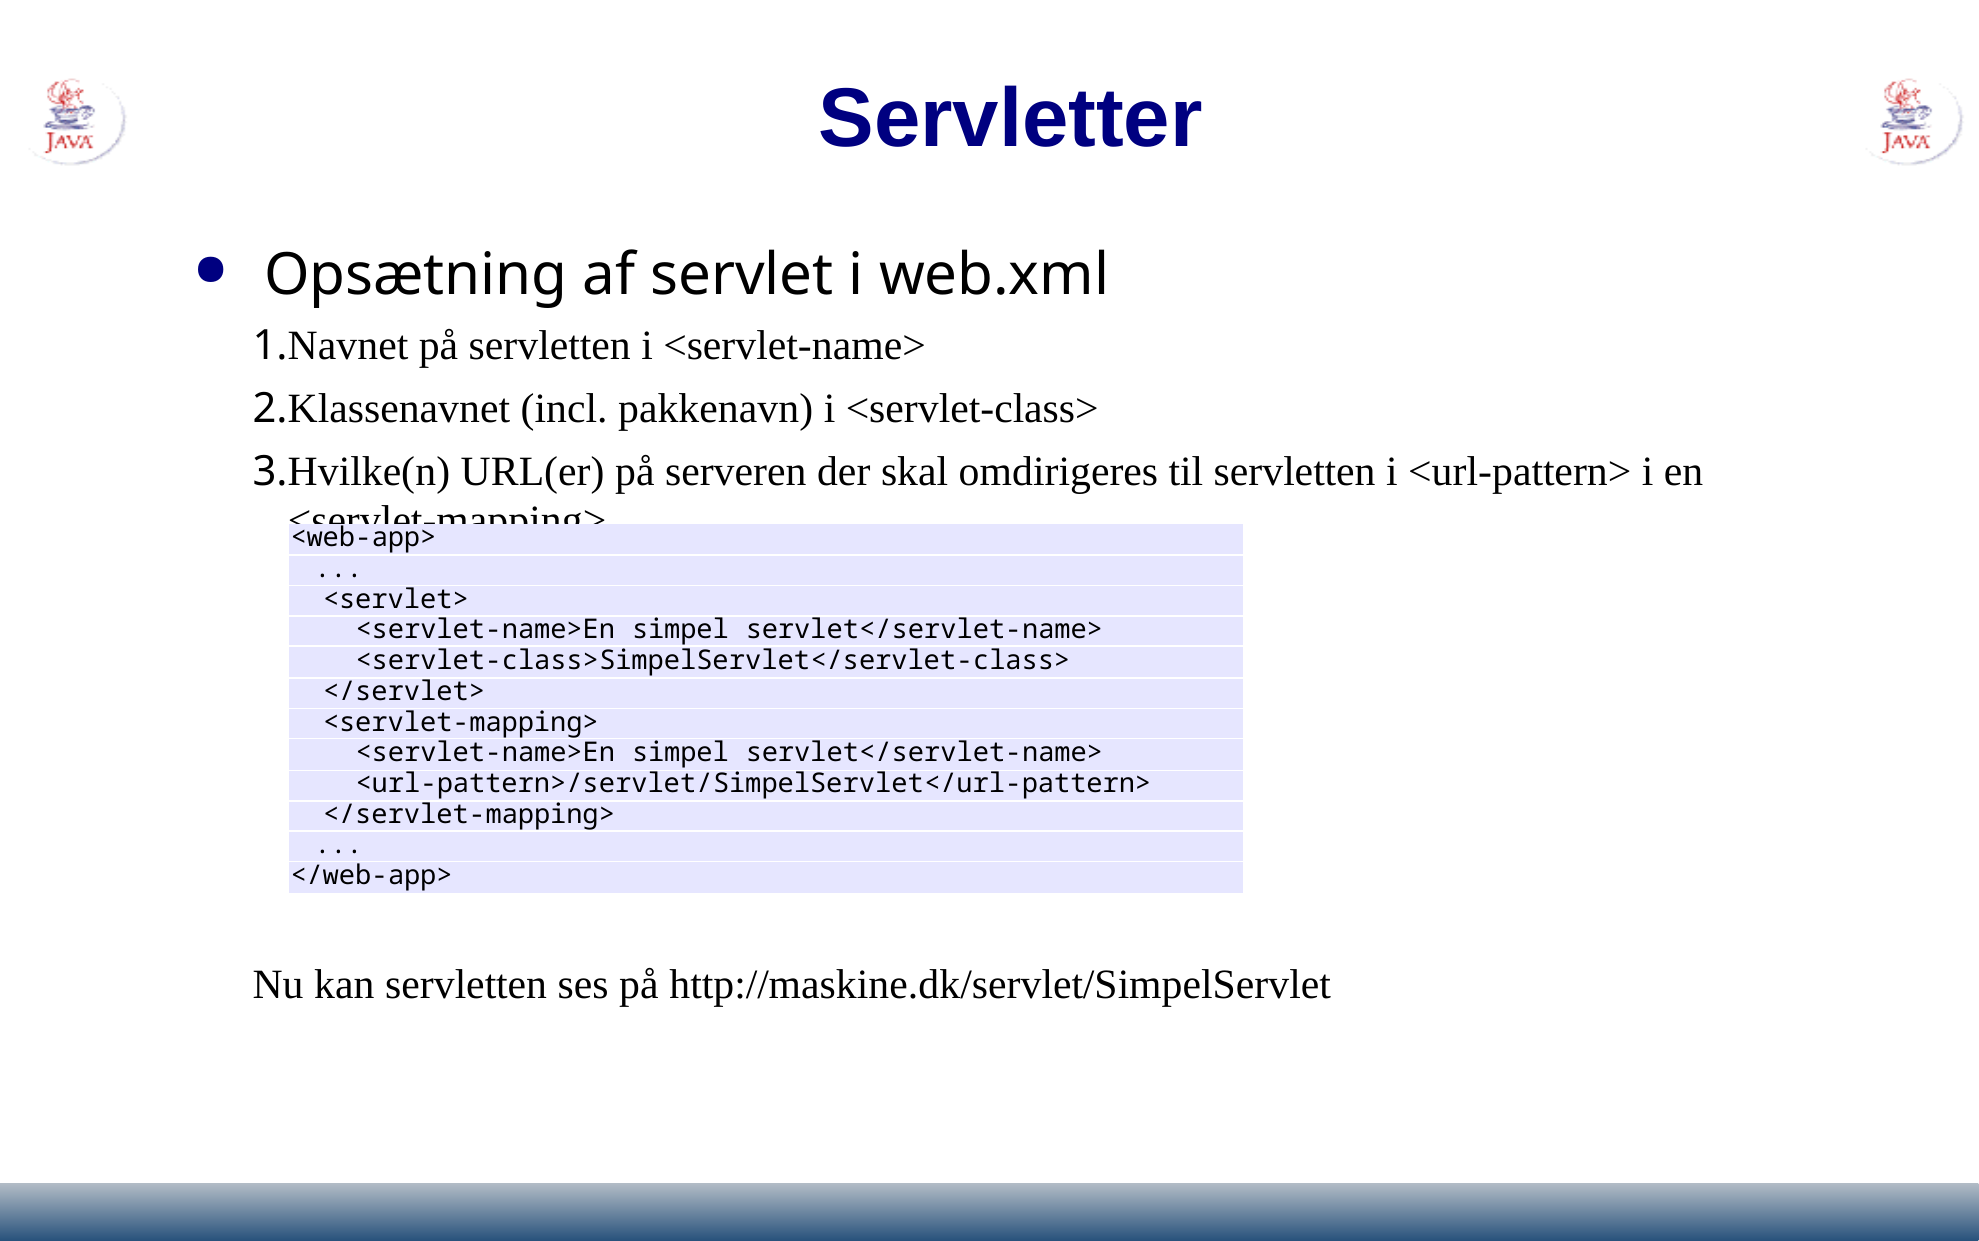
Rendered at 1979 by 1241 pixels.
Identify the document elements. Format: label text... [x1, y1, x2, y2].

list Opsætning af servlet i web.xml 1.Navnet på servletten i <servlet-name> 2.Klassenavnet (incl. pakkenavn) i <servlet-class> 3.Hvilke(n) URL(er) på serveren der skal omdirigeres til servletten i <url-pattern> i en <servlet-mapping> Nu kan servletten ses på http://maskine.dk/servlet/SimpelServlet [181, 232, 1833, 1169]
picture [1849, 71, 1968, 169]
chart [289, 523, 1244, 898]
picture [12, 71, 131, 169]
title Servletter [186, 14, 1835, 222]
